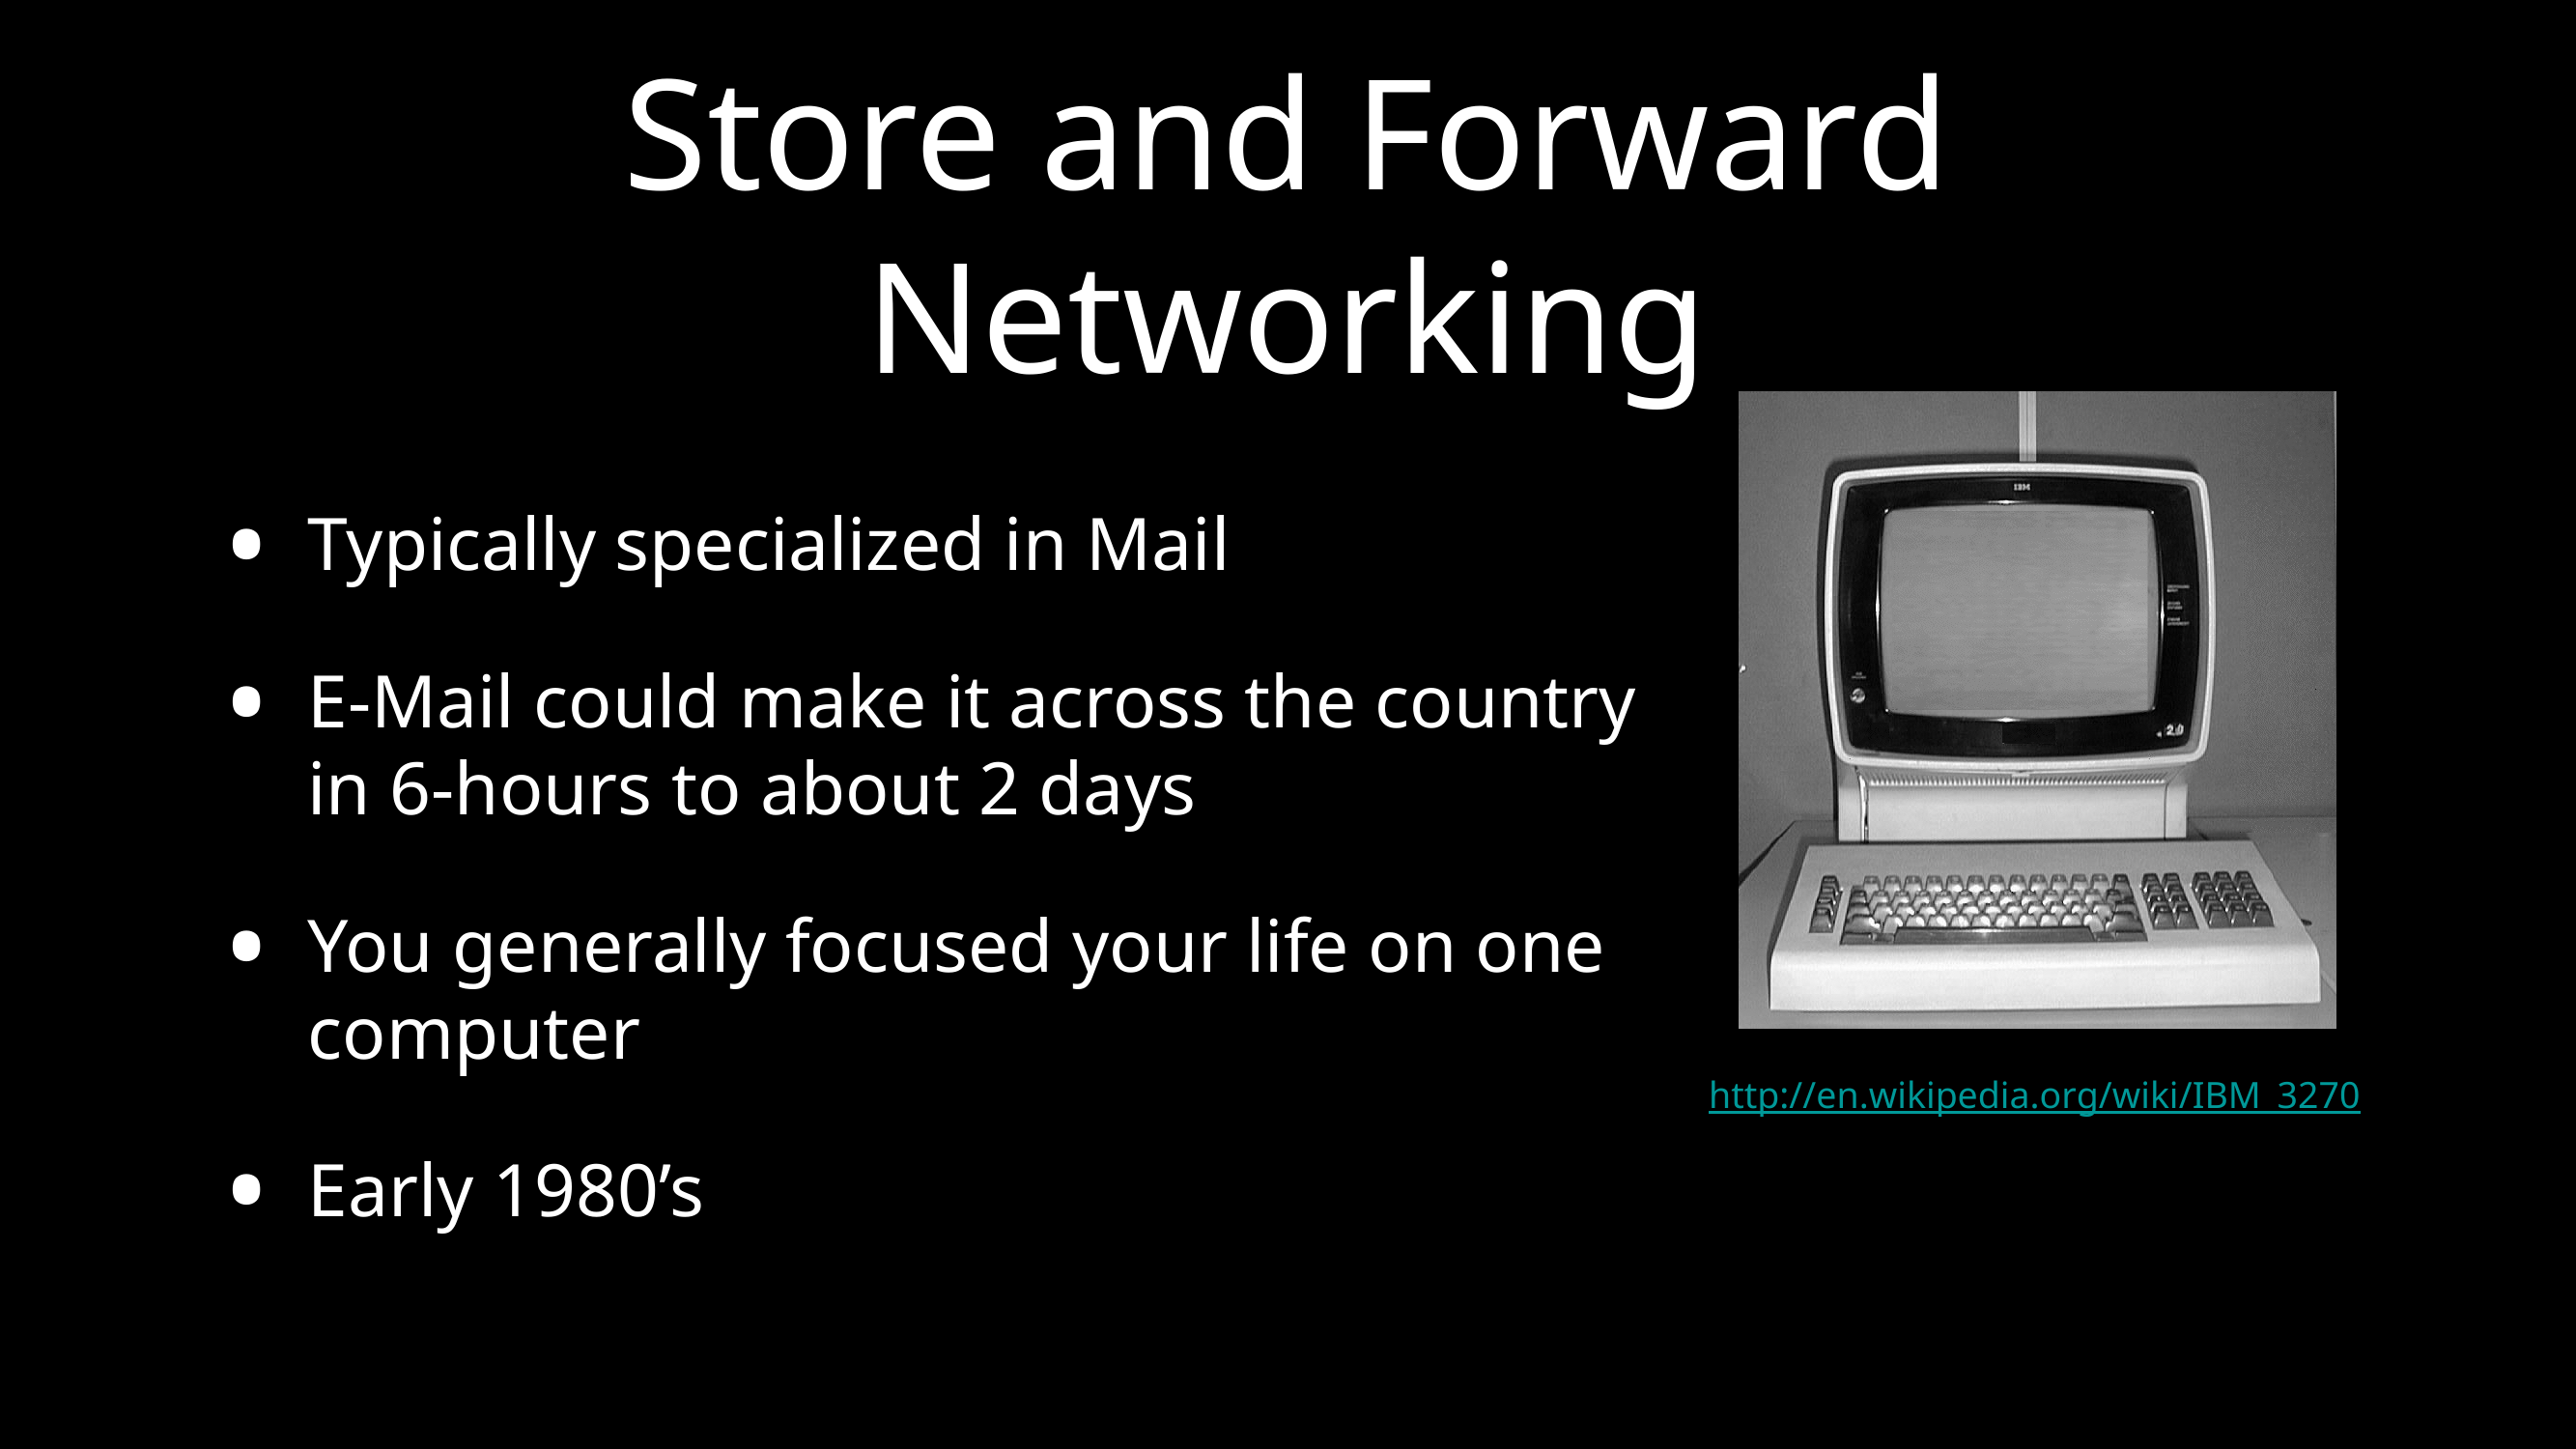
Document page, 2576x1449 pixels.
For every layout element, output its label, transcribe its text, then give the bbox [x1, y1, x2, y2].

text_box http://en.wikipedia.org/wiki/IBM_3270 [1709, 1071, 2370, 1122]
title Store and Forward Networking [183, 38, 2392, 403]
picture [1739, 391, 2336, 1029]
list Typically specialized in Mail E-Mail could make it across the country in 6-hours to about 2 days You generally focused your life on one computer Early 1980’s [183, 412, 1651, 1317]
